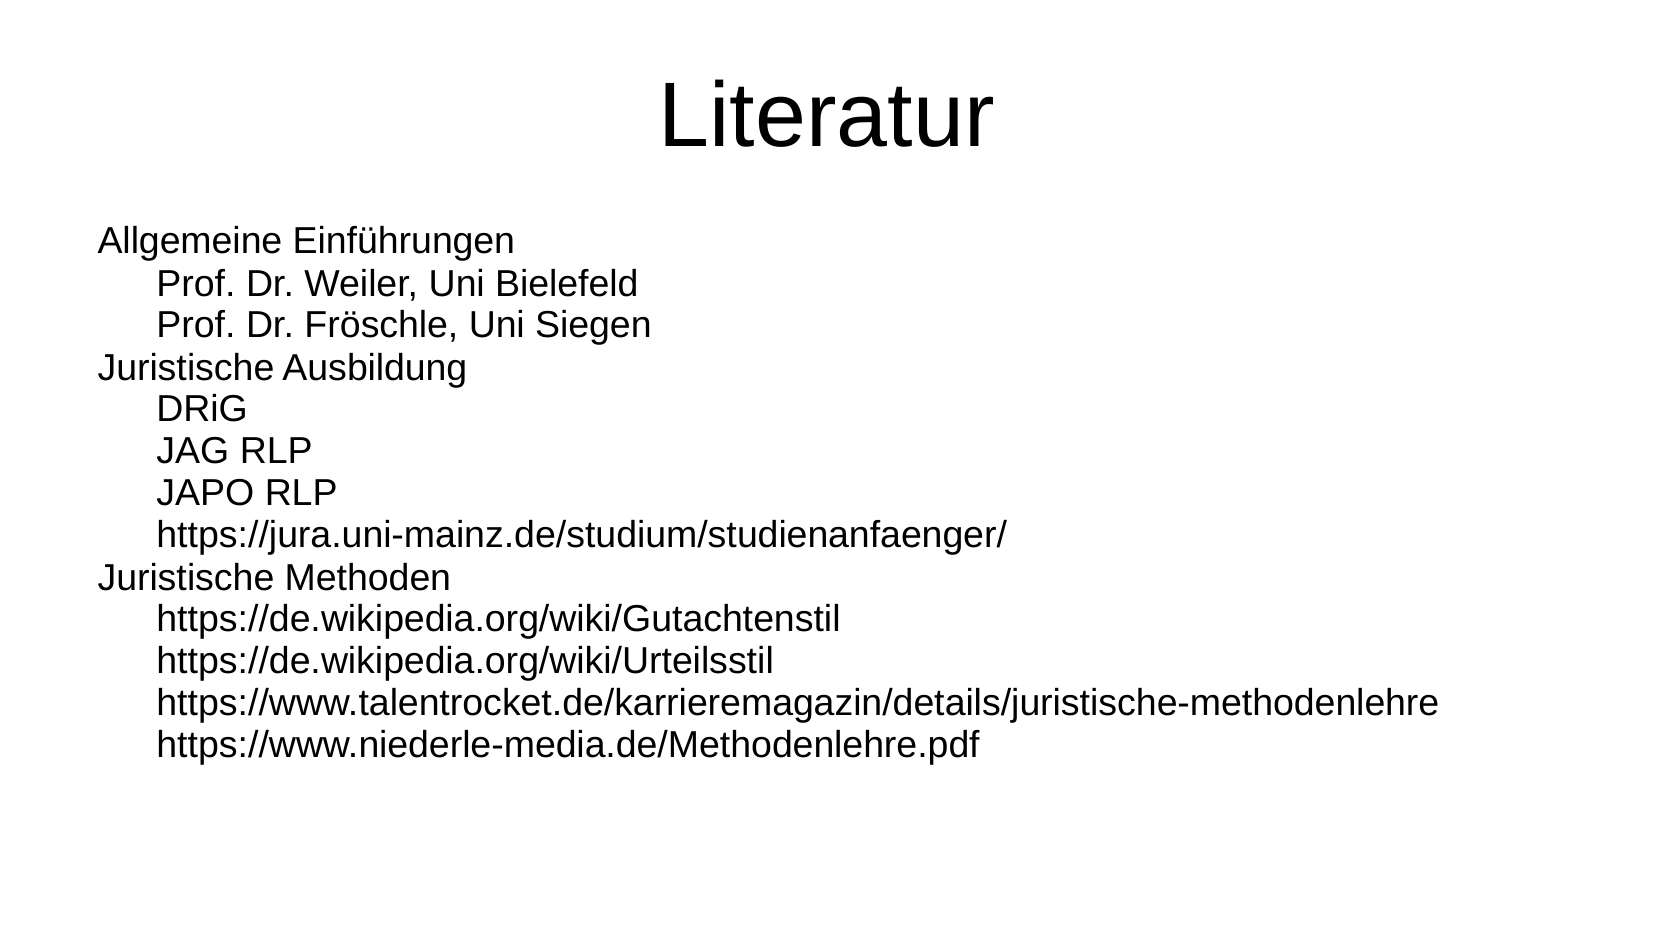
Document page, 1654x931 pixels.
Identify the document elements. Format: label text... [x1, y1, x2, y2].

text_box Allgemeine Einführungen Prof. Dr. Weiler, Uni Bielefeld Prof. Dr. Fröschle, Uni Siegen Juristische Ausbildung DRiG JAG RLP JAPO RLP https://jura.uni-mainz.de/studium/studienanfaenger/ Juristische Methoden https://de.wikipedia.org/wiki/Gutachtenstil https://de.wikipedia.org/wiki/Urteilsstil https://www.talentrocket.de/karrieremagazin/details/juristische-methodenlehre https://www.niederle-media.de/Methodenlehre.pdf [82, 212, 1571, 839]
title Literatur [82, 37, 1571, 193]
